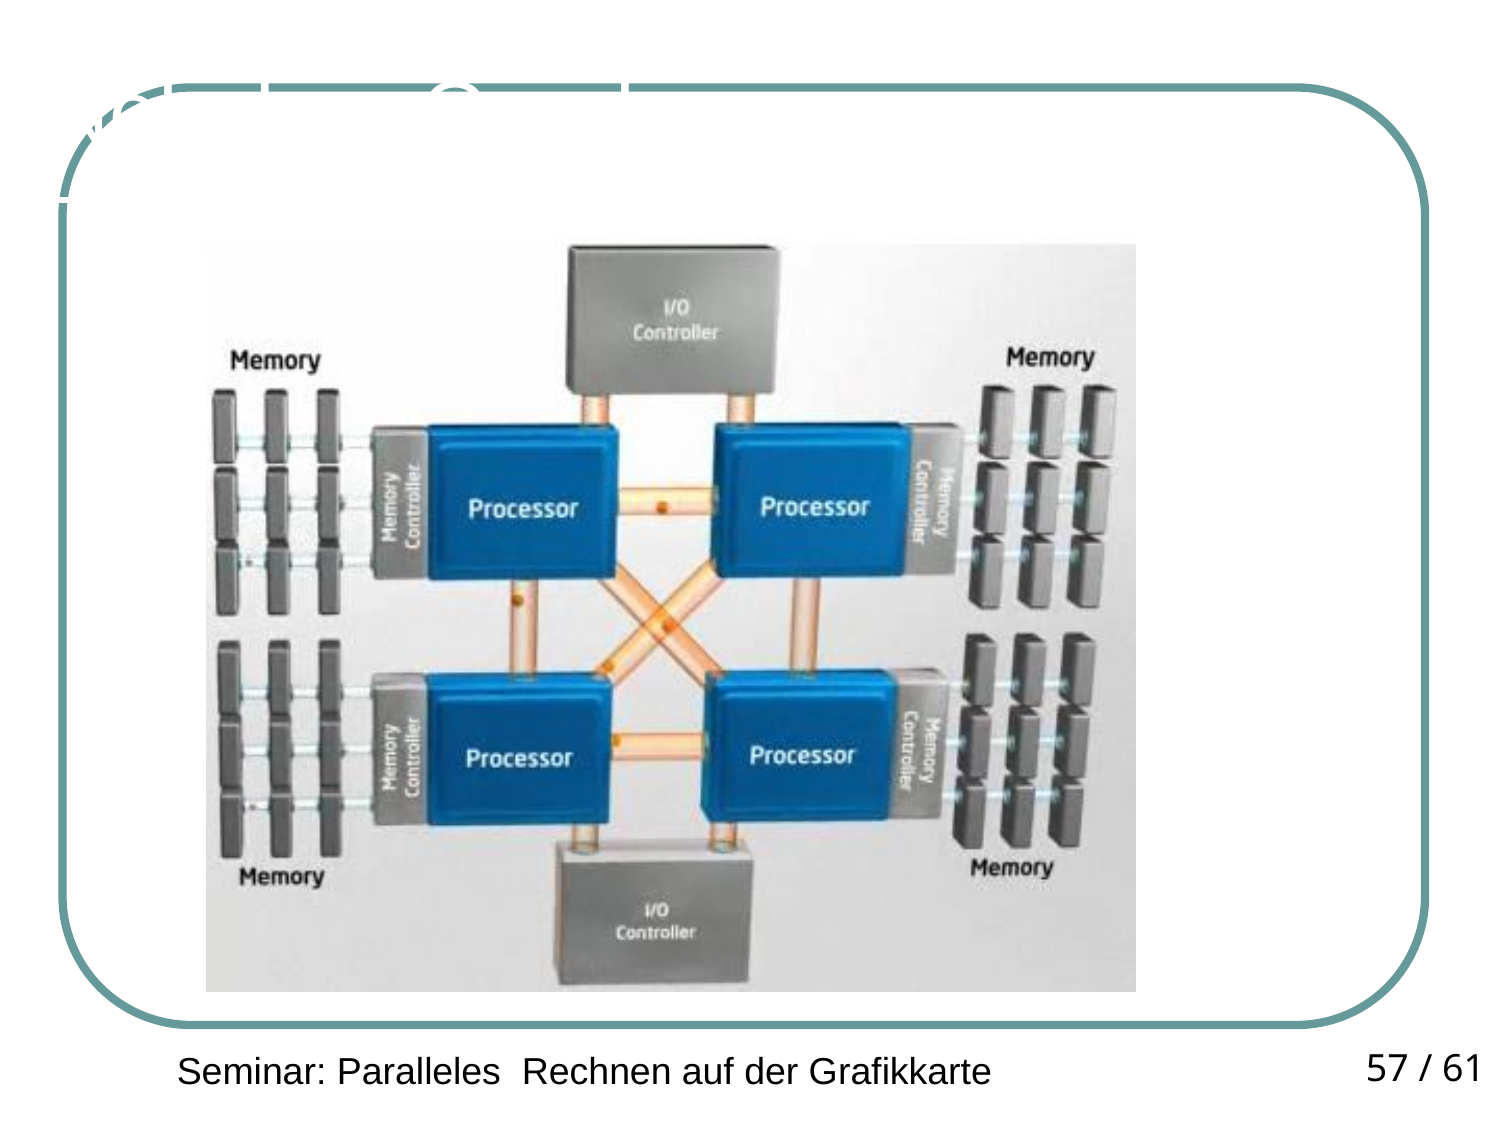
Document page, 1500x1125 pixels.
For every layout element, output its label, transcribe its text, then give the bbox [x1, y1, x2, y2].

title Nehalem Quad [31, 0, 1347, 233]
picture [206, 236, 1136, 992]
